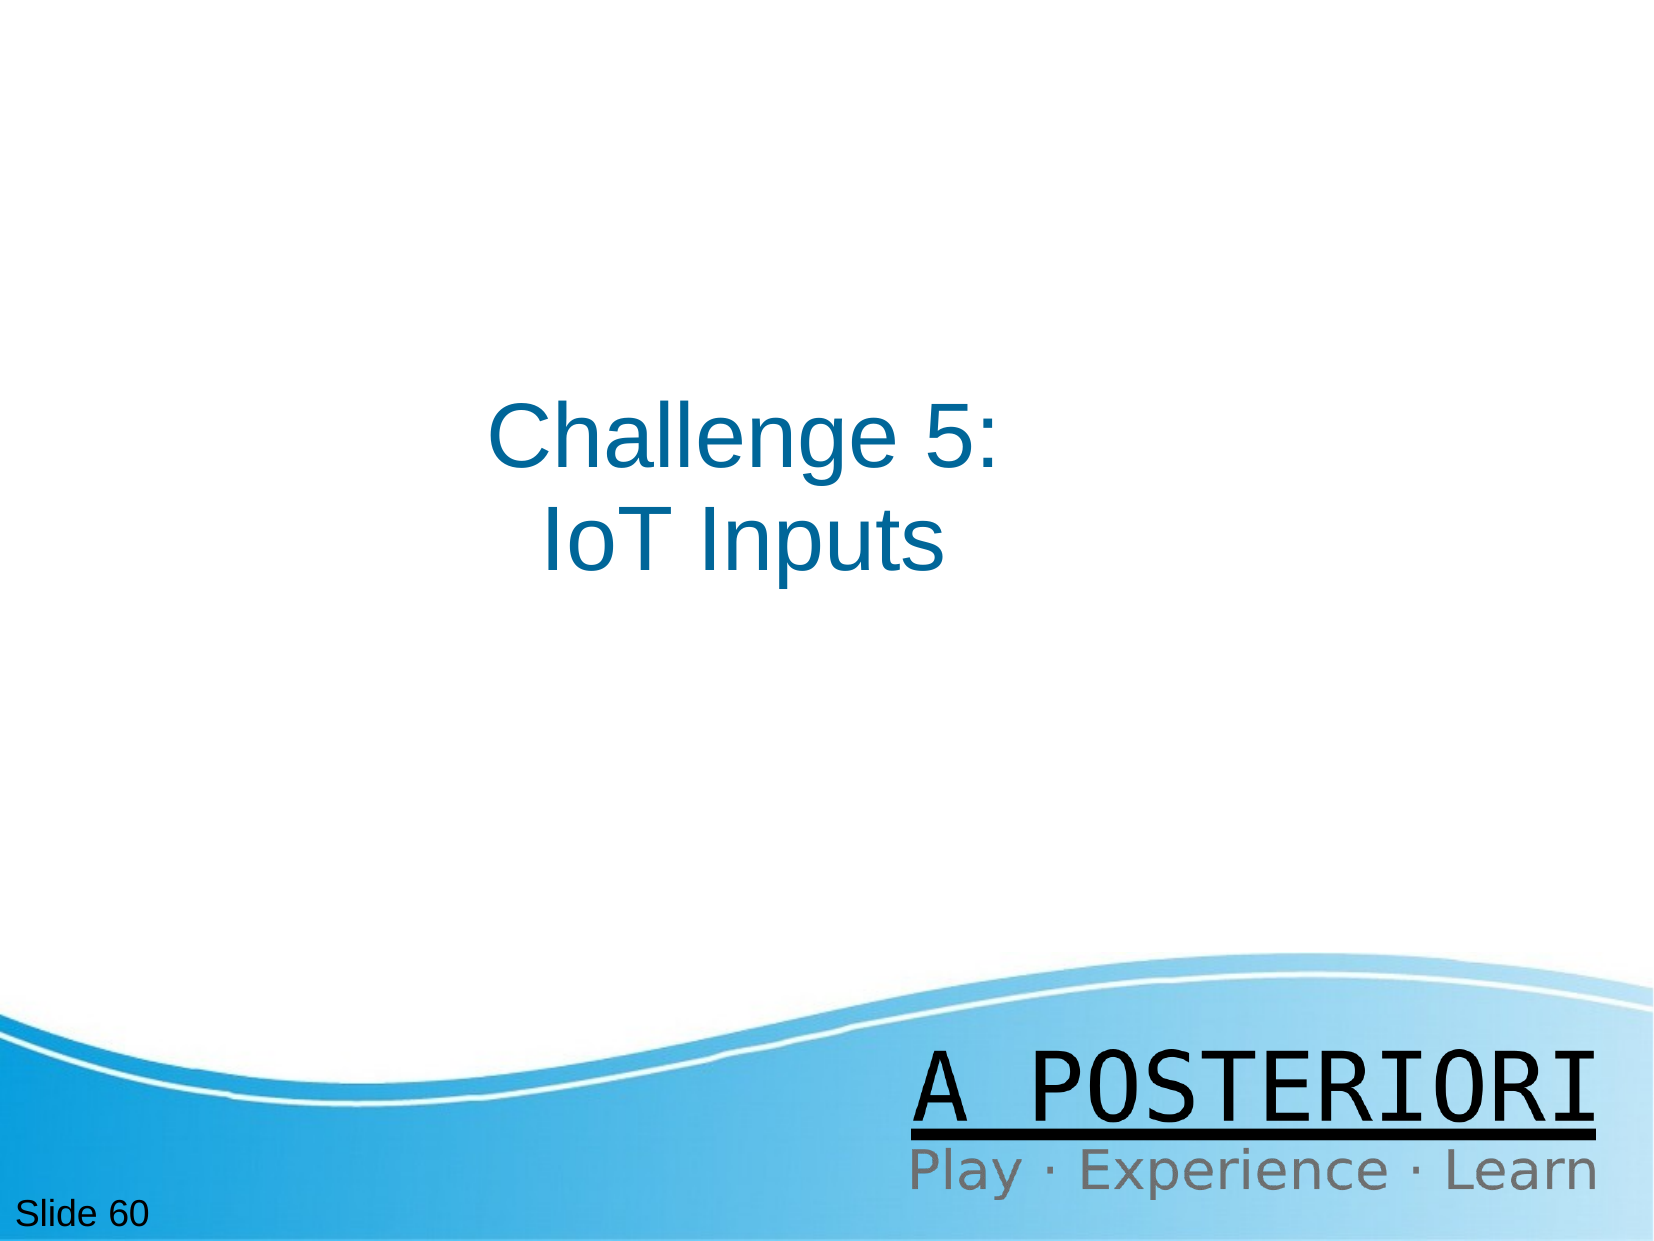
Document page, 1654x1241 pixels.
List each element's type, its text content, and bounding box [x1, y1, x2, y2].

picture [0, 952, 1654, 1241]
title Challenge 5: IoT Inputs [0, 384, 1489, 592]
